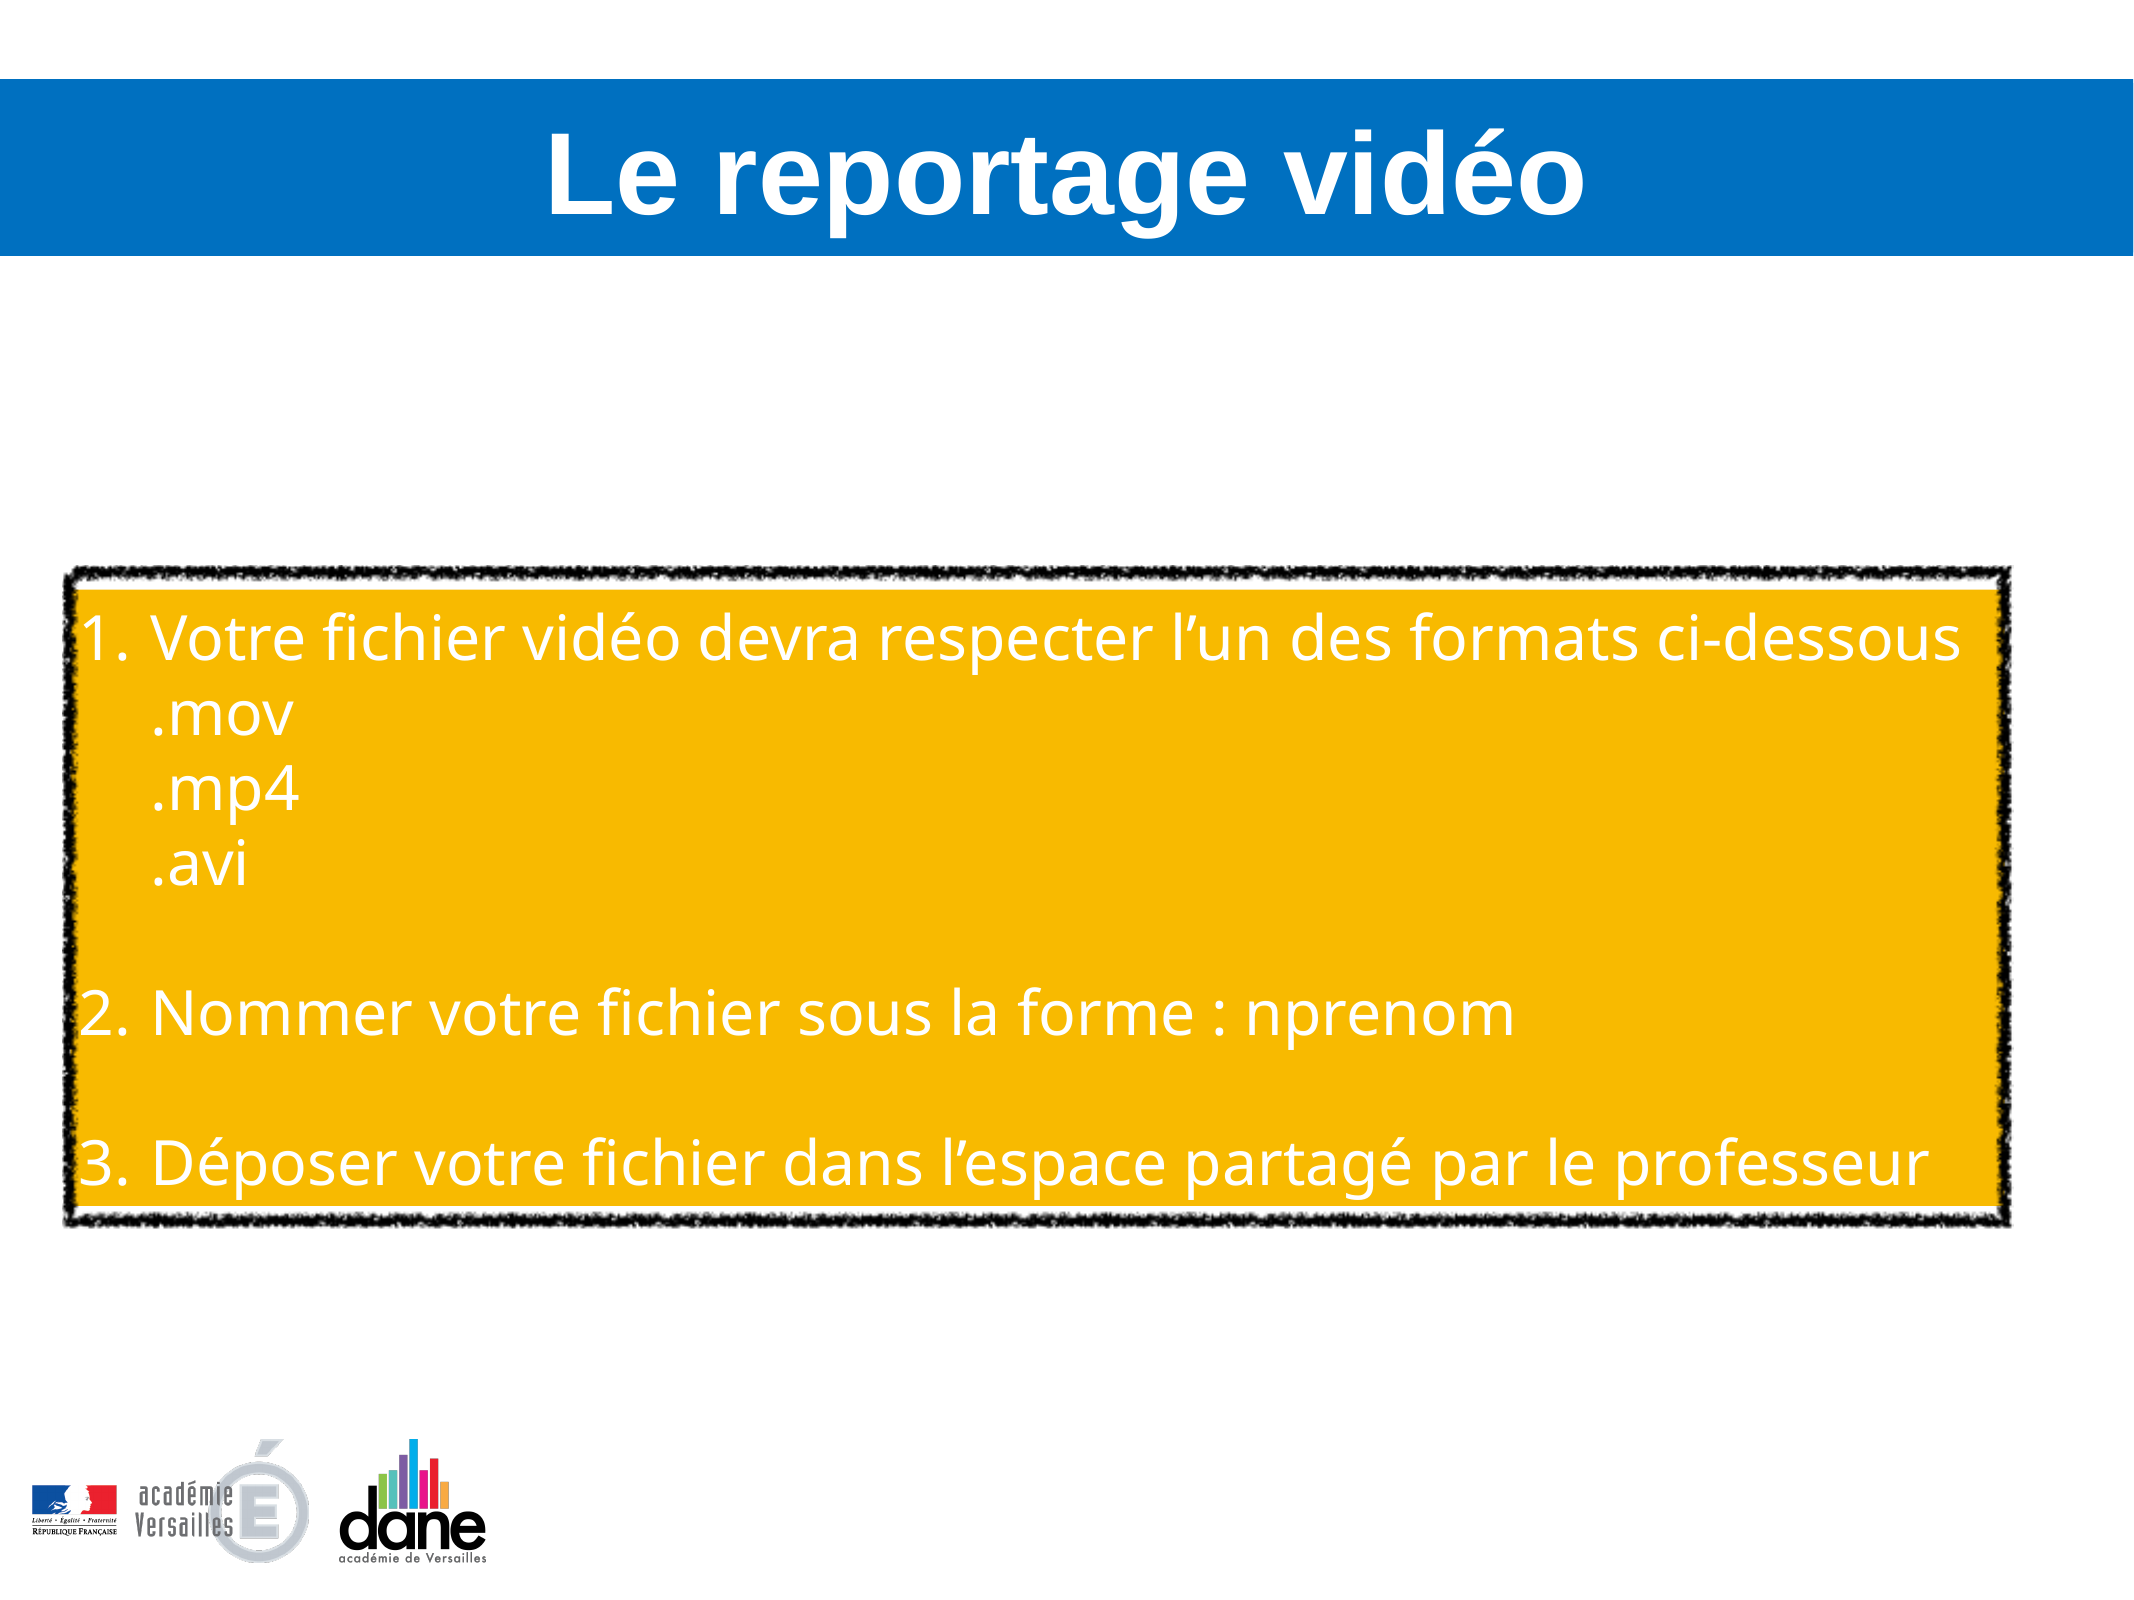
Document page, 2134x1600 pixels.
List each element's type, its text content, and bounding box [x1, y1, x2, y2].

picture [62, 565, 2014, 1231]
text_box Le reportage vidéo [0, 83, 2134, 253]
picture [32, 1439, 309, 1563]
picture [339, 1439, 486, 1563]
